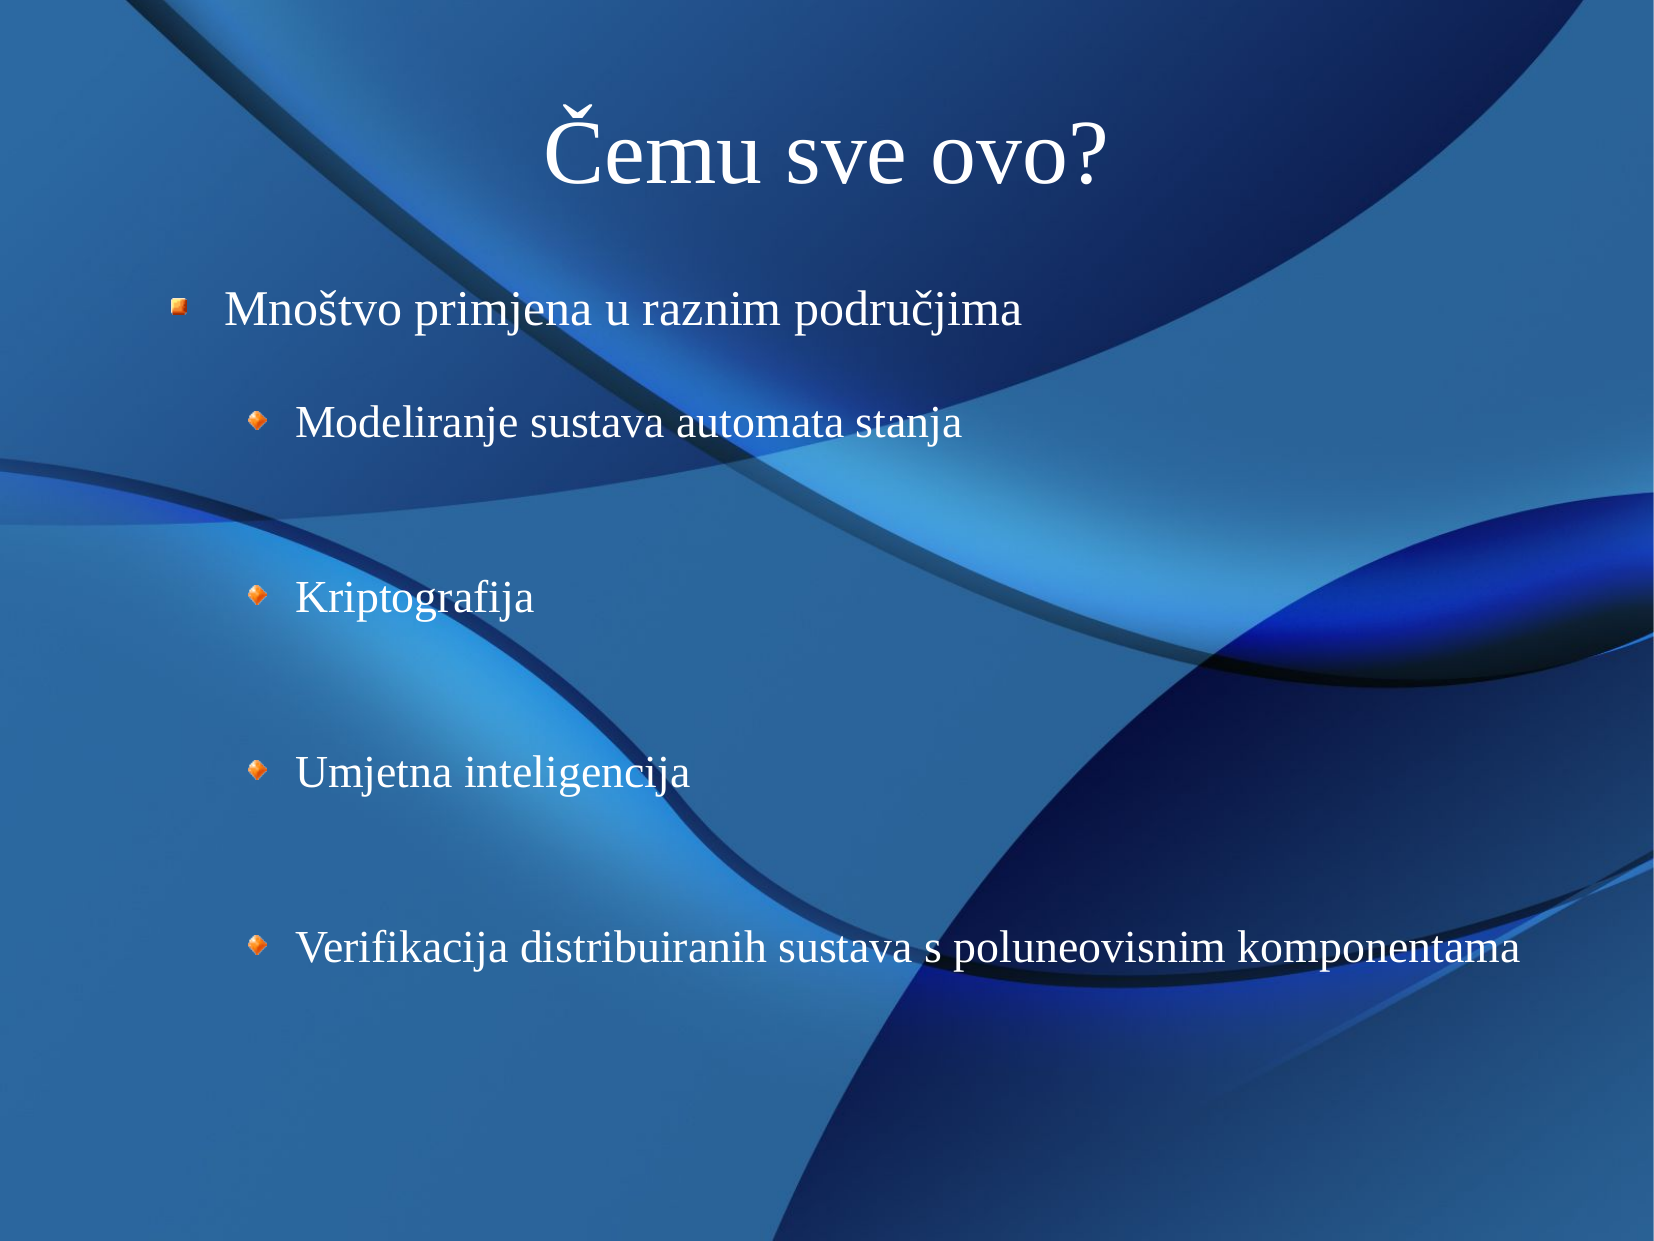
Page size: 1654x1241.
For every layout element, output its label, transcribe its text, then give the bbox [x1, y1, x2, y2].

title Čemu sve ovo? [82, 56, 1571, 250]
picture [0, 0, 1654, 1241]
list Mnoštvo primjena u raznim područjima Modeliranje sustava automata stanja Kriptografija Umjetna inteligencija Verifikacija distribuiranih sustava s poluneovisnim komponentama [82, 290, 1536, 1103]
